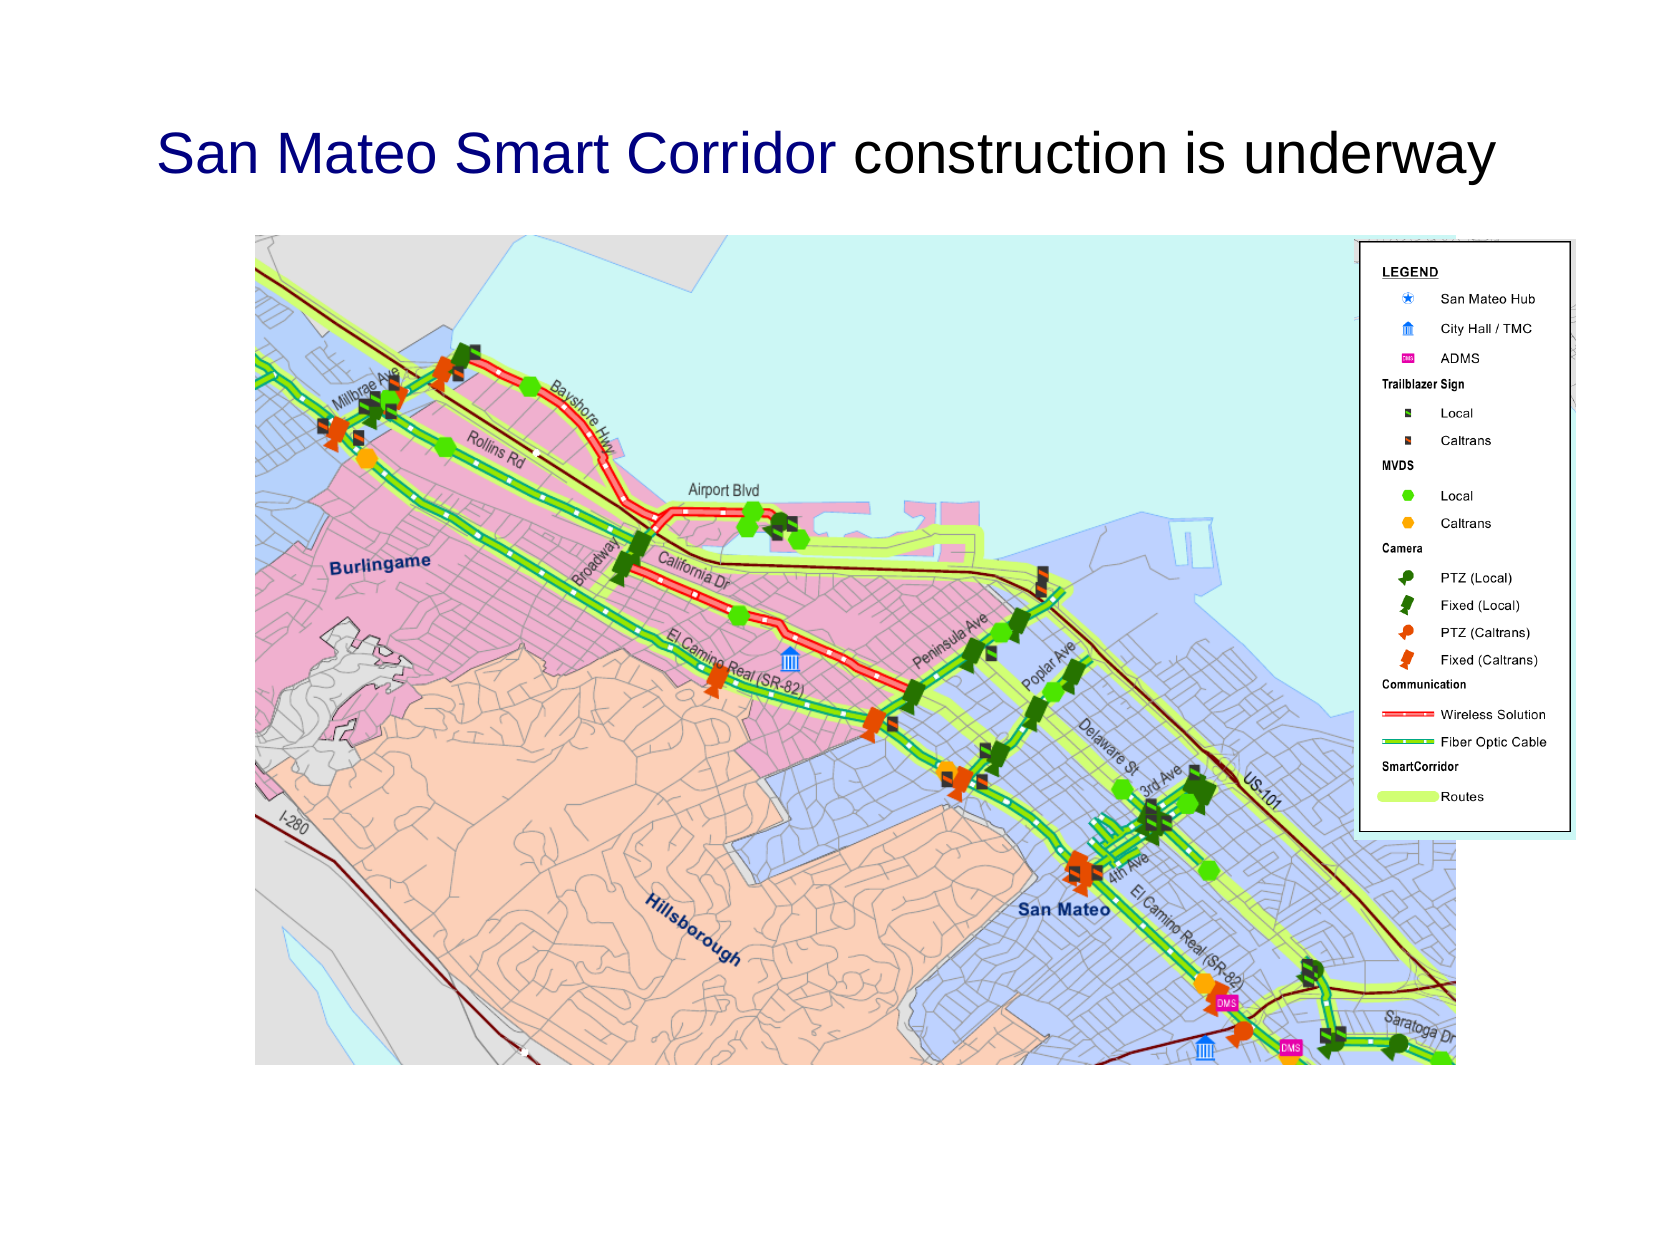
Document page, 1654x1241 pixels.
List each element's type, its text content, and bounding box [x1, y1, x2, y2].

title San Mateo Smart Corridor construction is underway [82, 49, 1571, 257]
picture [255, 239, 1576, 1066]
